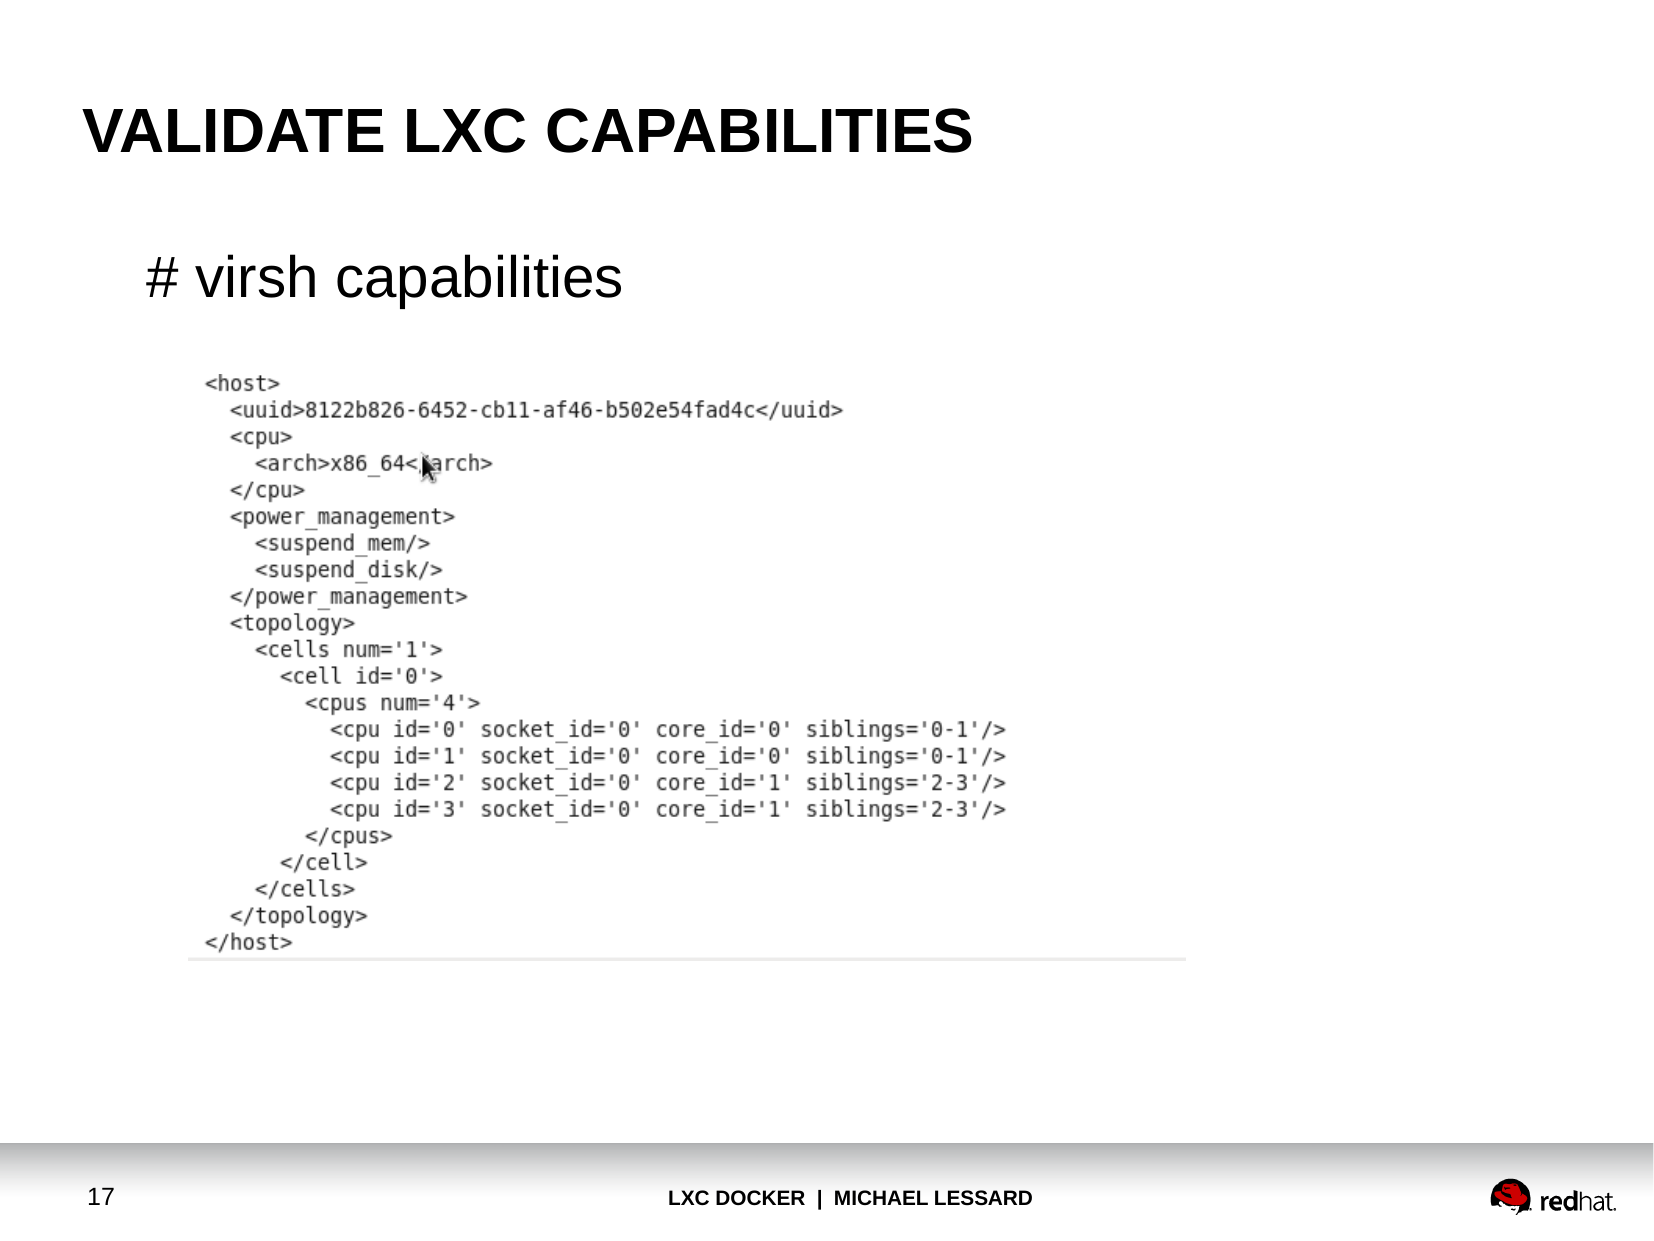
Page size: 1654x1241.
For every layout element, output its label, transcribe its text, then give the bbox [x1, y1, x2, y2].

title VALIDATE LXC CAPABILITIES [82, 37, 1571, 226]
picture [0, 1143, 1654, 1241]
picture [188, 374, 1186, 961]
list # virsh capabilities [86, 244, 1576, 1039]
